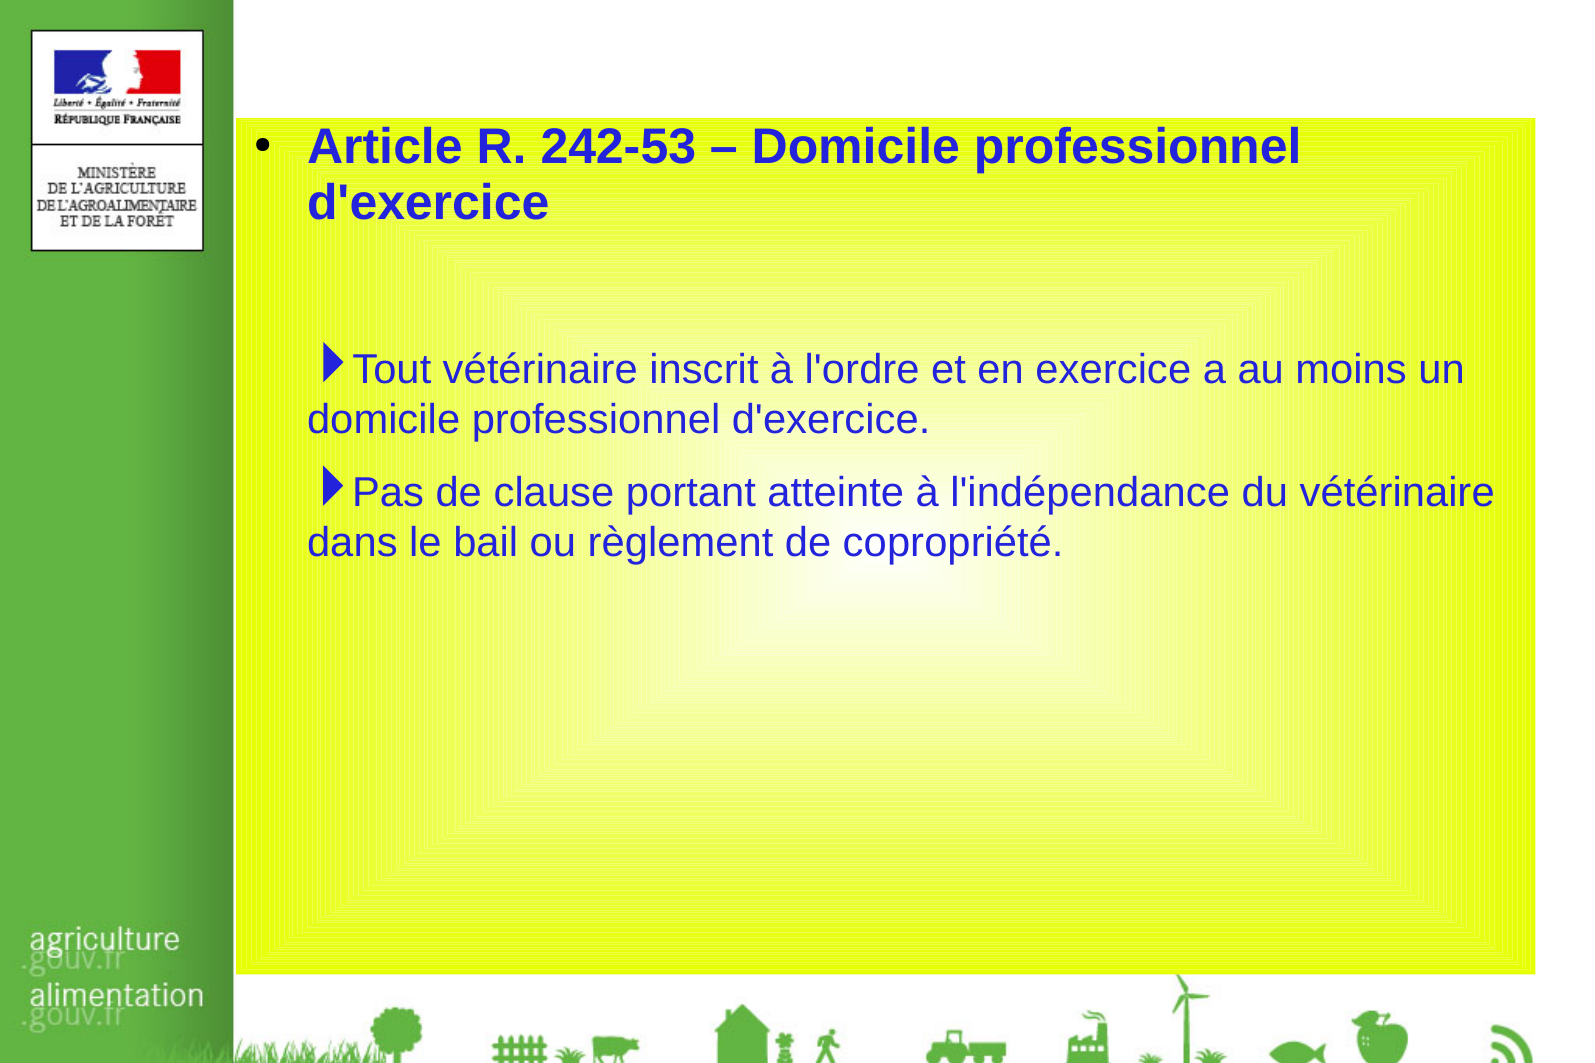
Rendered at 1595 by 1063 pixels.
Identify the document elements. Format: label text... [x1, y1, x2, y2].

list Article R. 242-53 – Domicile professionnel d'exercice Tout vétérinaire inscrit à l'ordre et en exercice a au moins un domicile professionnel d'exercice. Pas de clause portant atteinte à l'indépendance du vétérinaire dans le bail ou règlement de copropriété. [236, 118, 1536, 975]
picture [0, 0, 1595, 1063]
